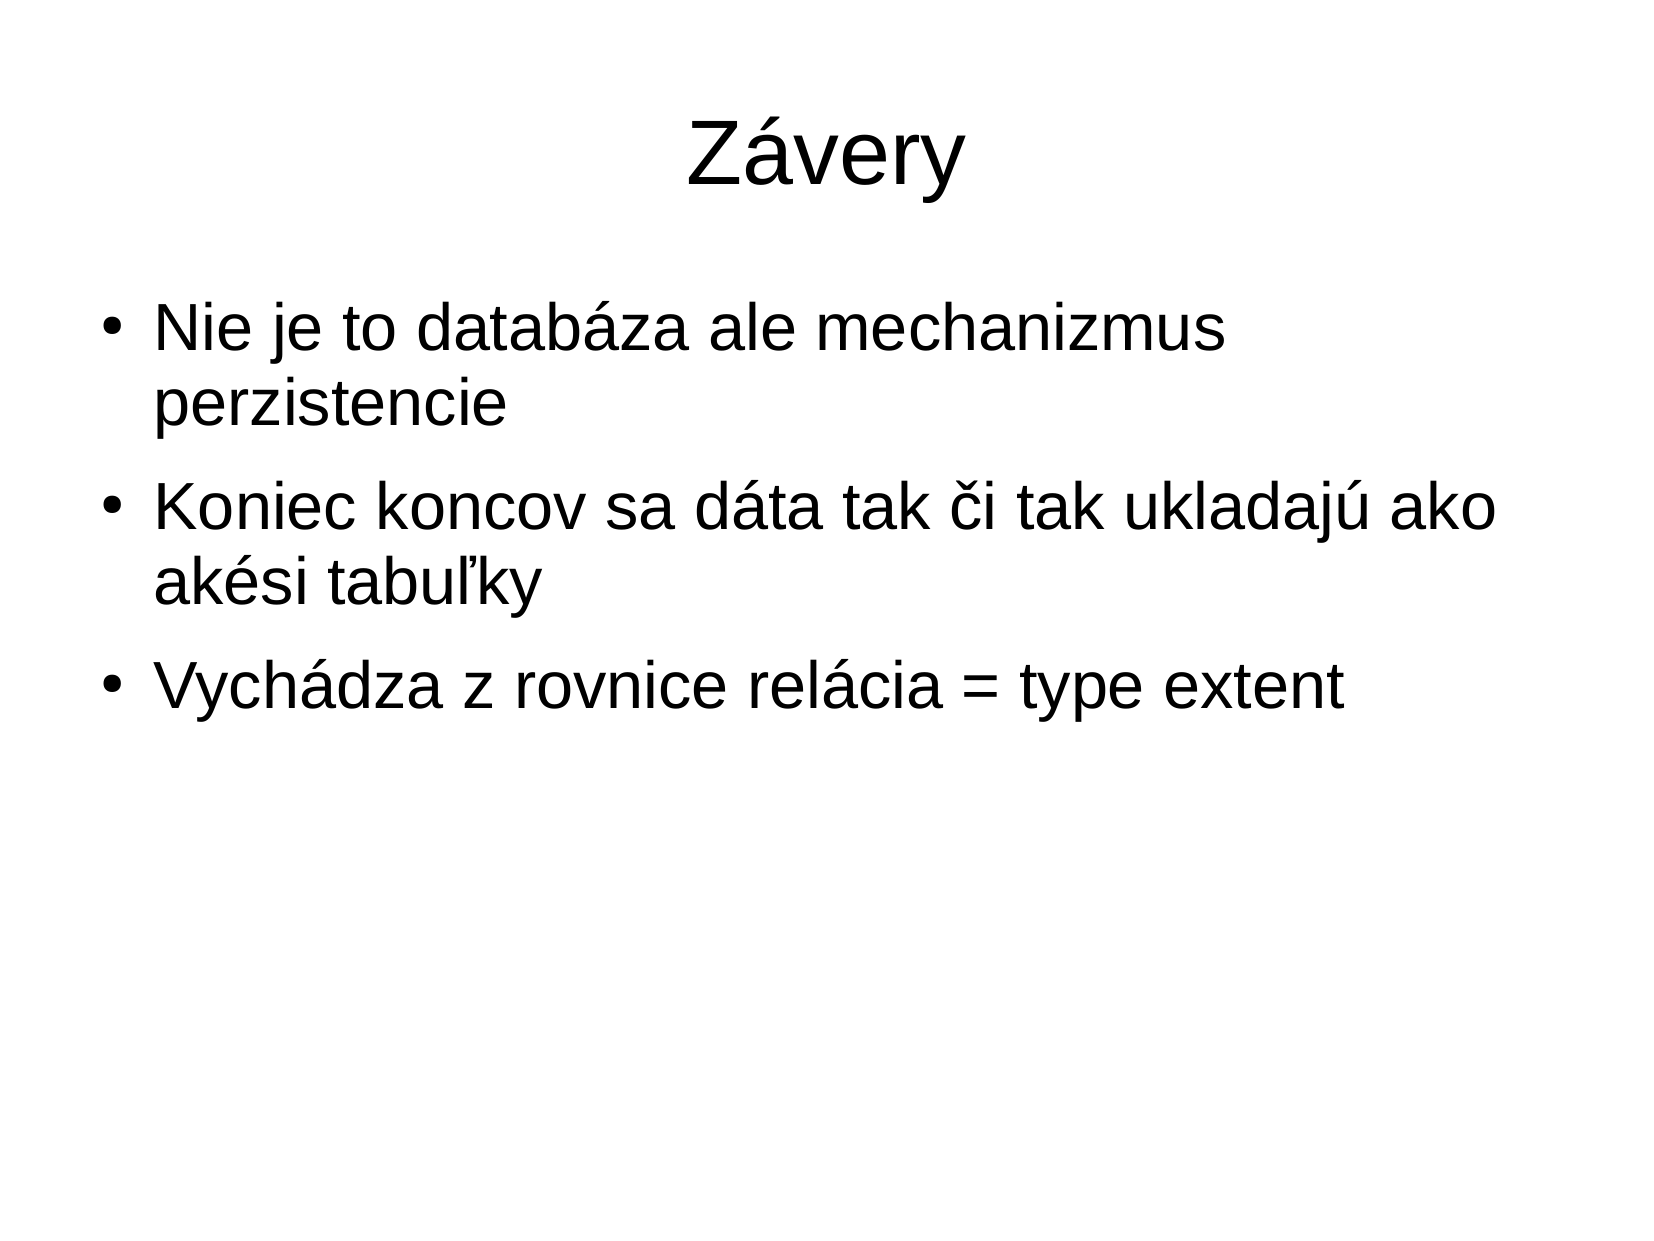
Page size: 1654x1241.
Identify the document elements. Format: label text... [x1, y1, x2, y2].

list Nie je to databáza ale mechanizmus perzistencie Koniec koncov sa dáta tak či tak ukladajú ako akési tabuľky Vychádza z rovnice relácia = type extent [82, 290, 1571, 1094]
title Závery [82, 56, 1571, 250]
